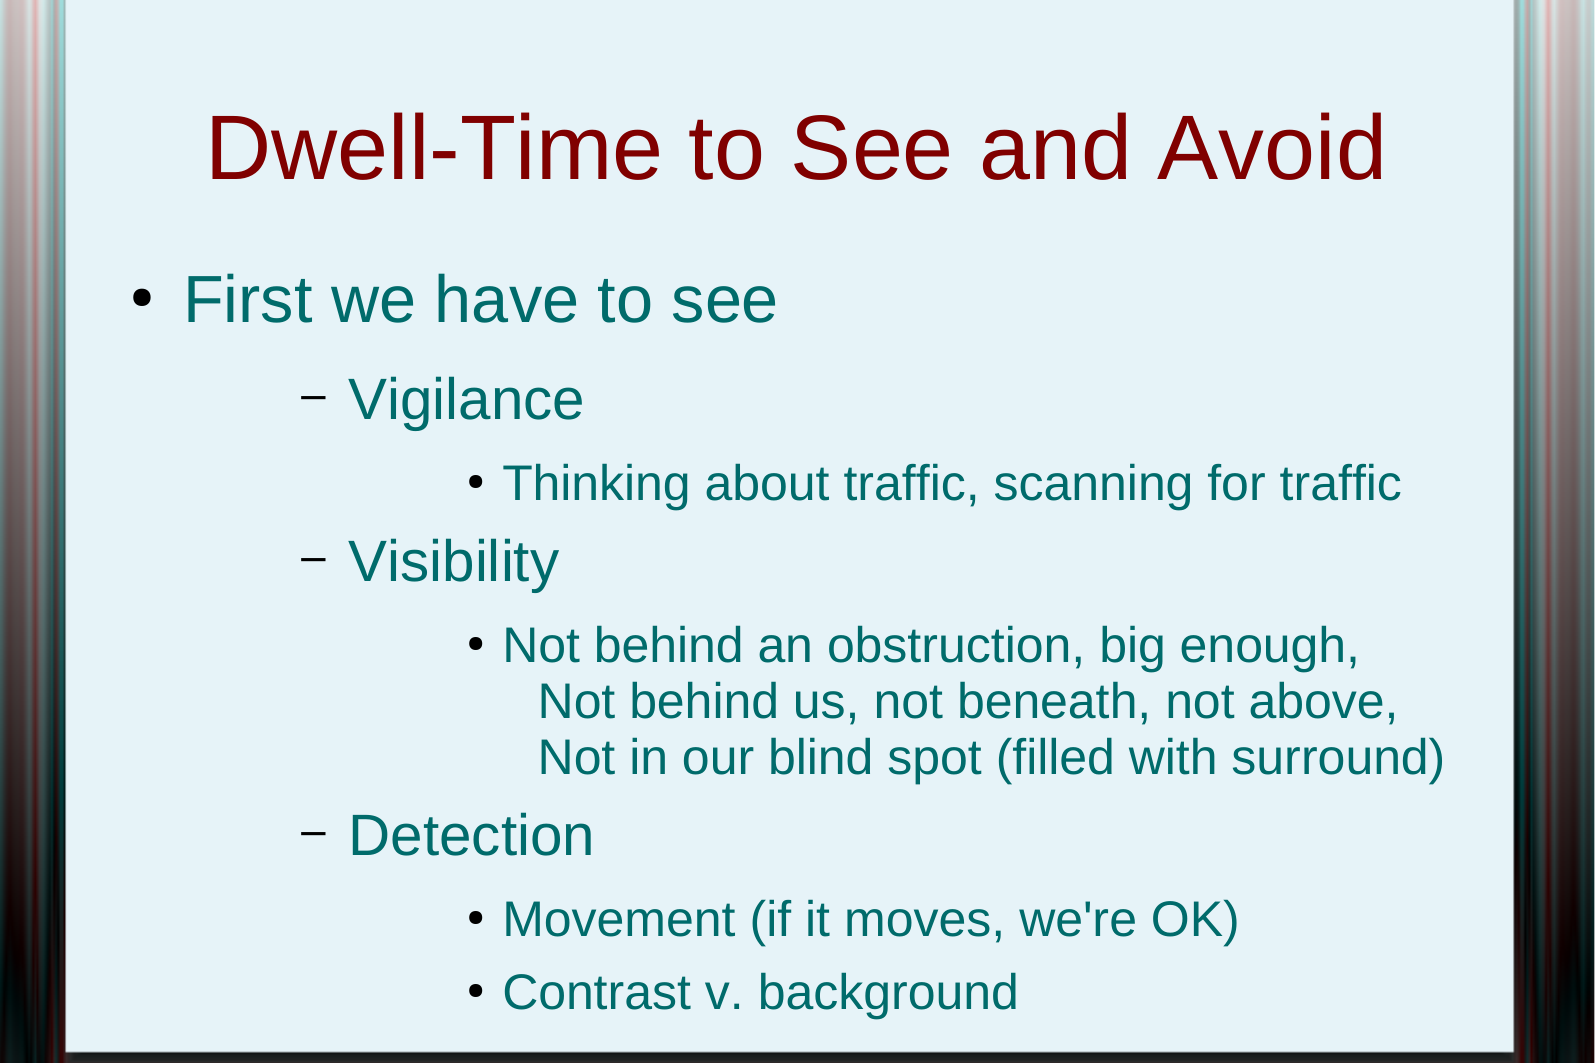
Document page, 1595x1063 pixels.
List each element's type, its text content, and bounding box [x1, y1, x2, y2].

title Dwell-Time to See and Avoid [113, 75, 1481, 220]
list First we have to see Vigilance Thinking about traffic, scanning for traffic Visibility Not behind an obstruction, big enough, Not behind us, not beneath, not above, Not in our blind spot (filled with surround) Detection Movement (if it moves, we're OK) Contrast v. background [112, 262, 1463, 1021]
picture [0, 0, 1595, 1063]
